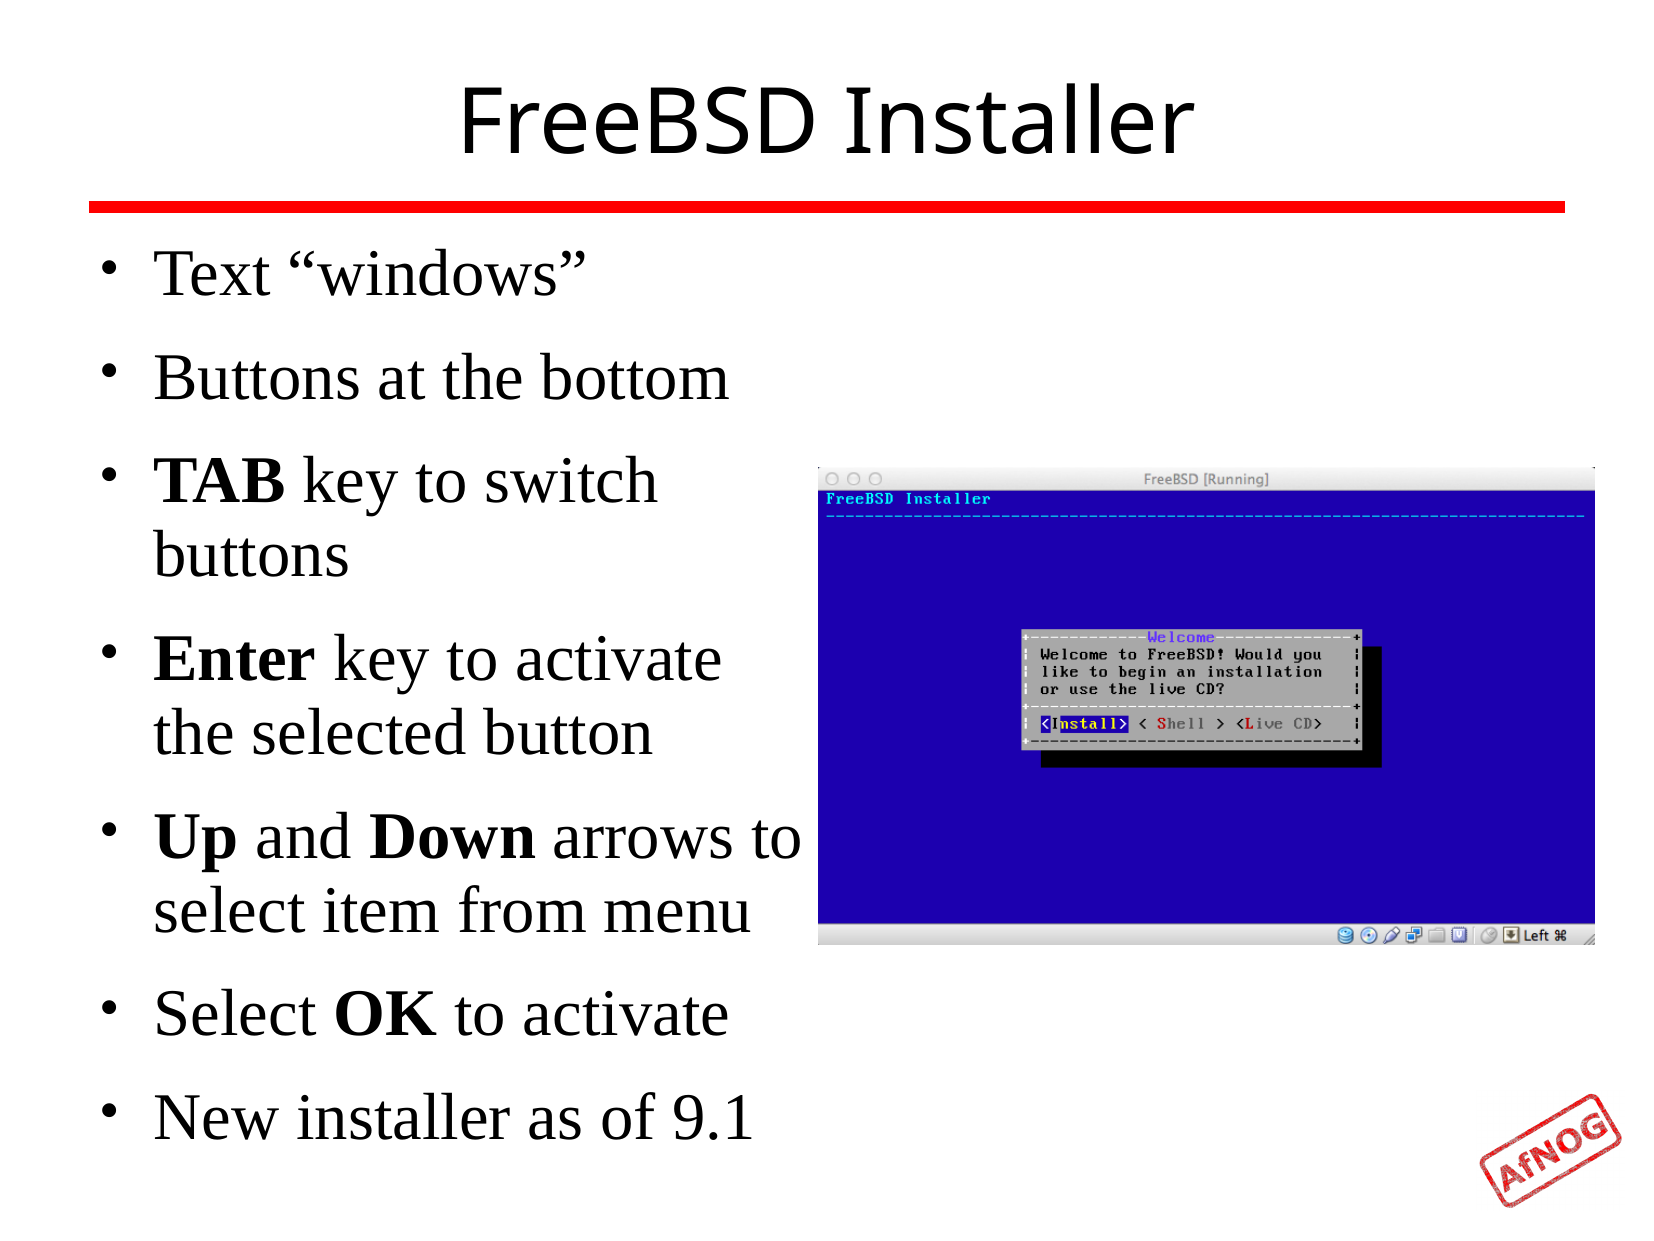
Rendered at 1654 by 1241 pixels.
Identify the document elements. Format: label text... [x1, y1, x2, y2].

list Text “windows” Buttons at the bottom TAB key to switch buttons Enter key to activate the selected button Up and Down arrows to select item from menu Select OK to activate New installer as of 9.1 [82, 236, 809, 1154]
picture [818, 467, 1595, 945]
title FreeBSD Installer [88, 29, 1565, 207]
picture [1476, 1090, 1625, 1211]
